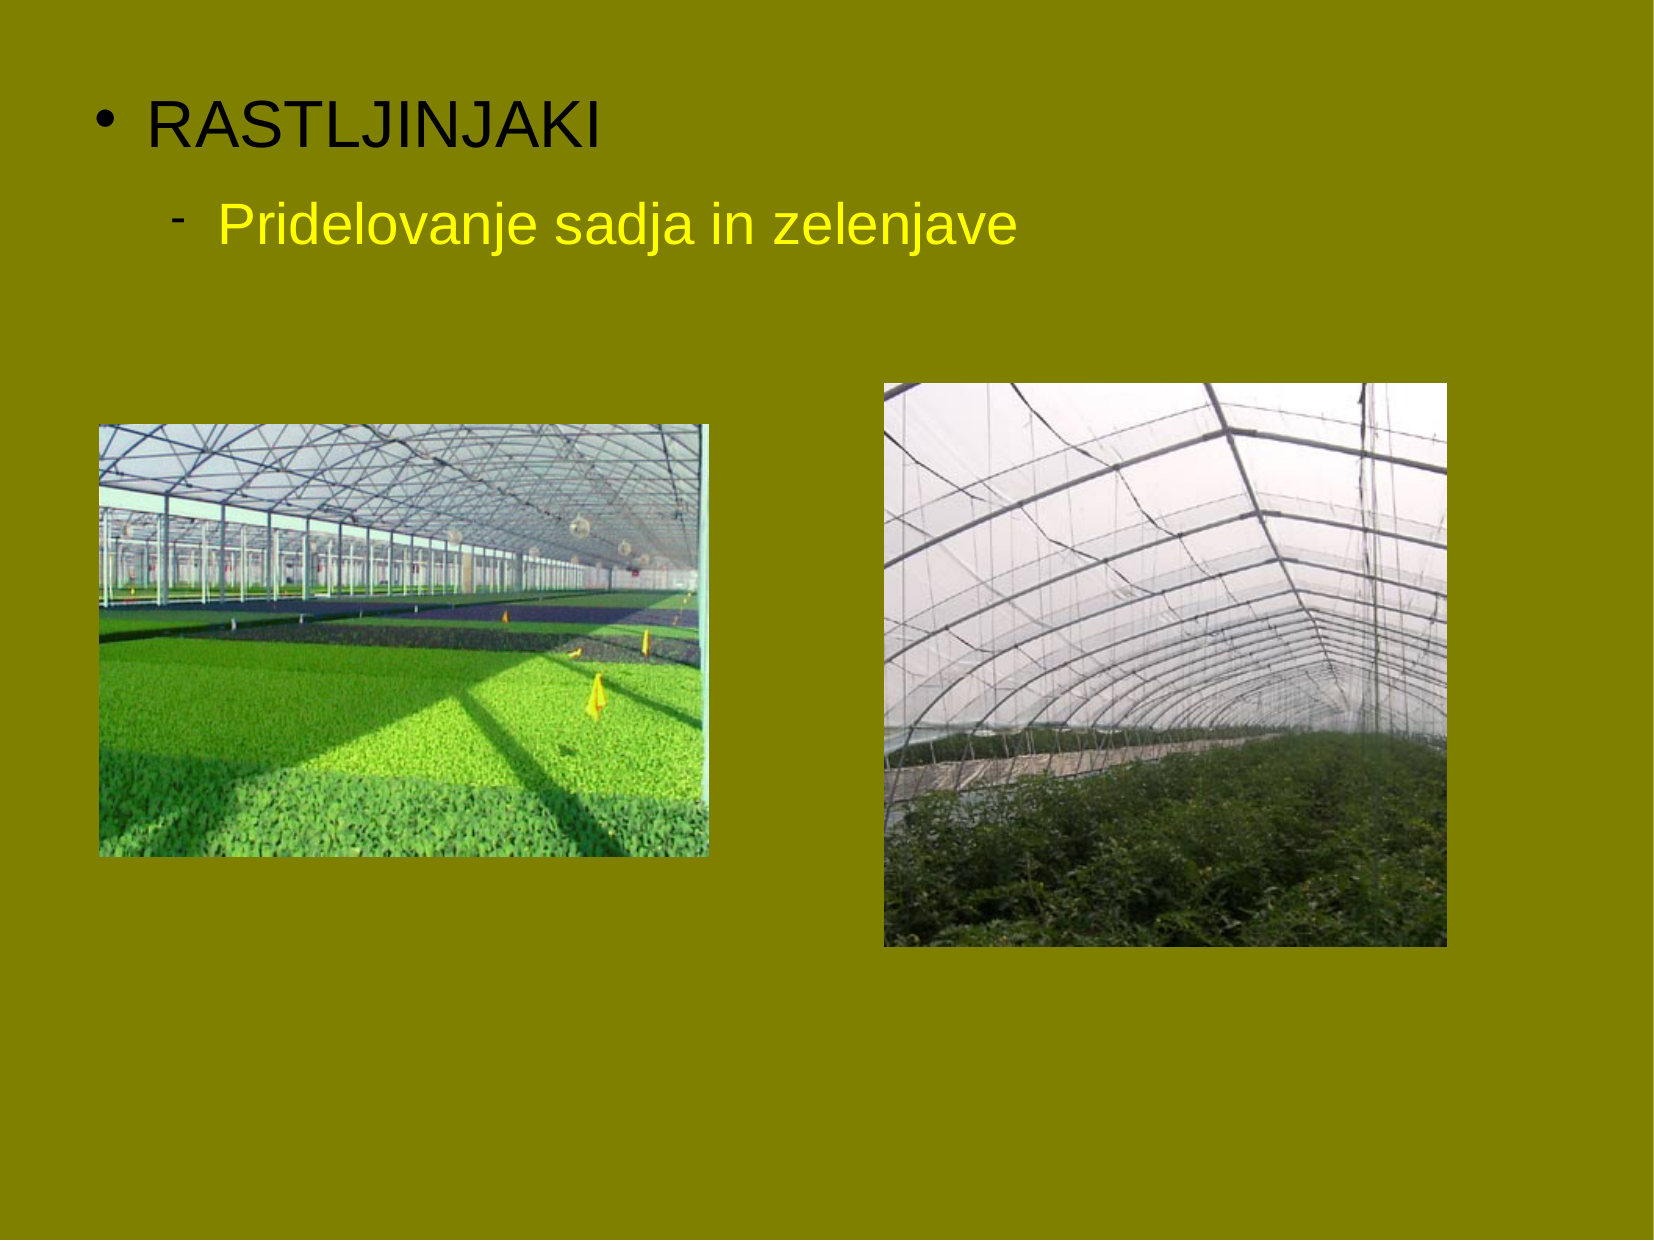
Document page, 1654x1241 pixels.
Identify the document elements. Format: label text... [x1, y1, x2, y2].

list RASTLJINJAKI Pridelovanje sadja in zelenjave [76, 88, 1566, 301]
picture [884, 383, 1447, 947]
picture [99, 424, 709, 857]
